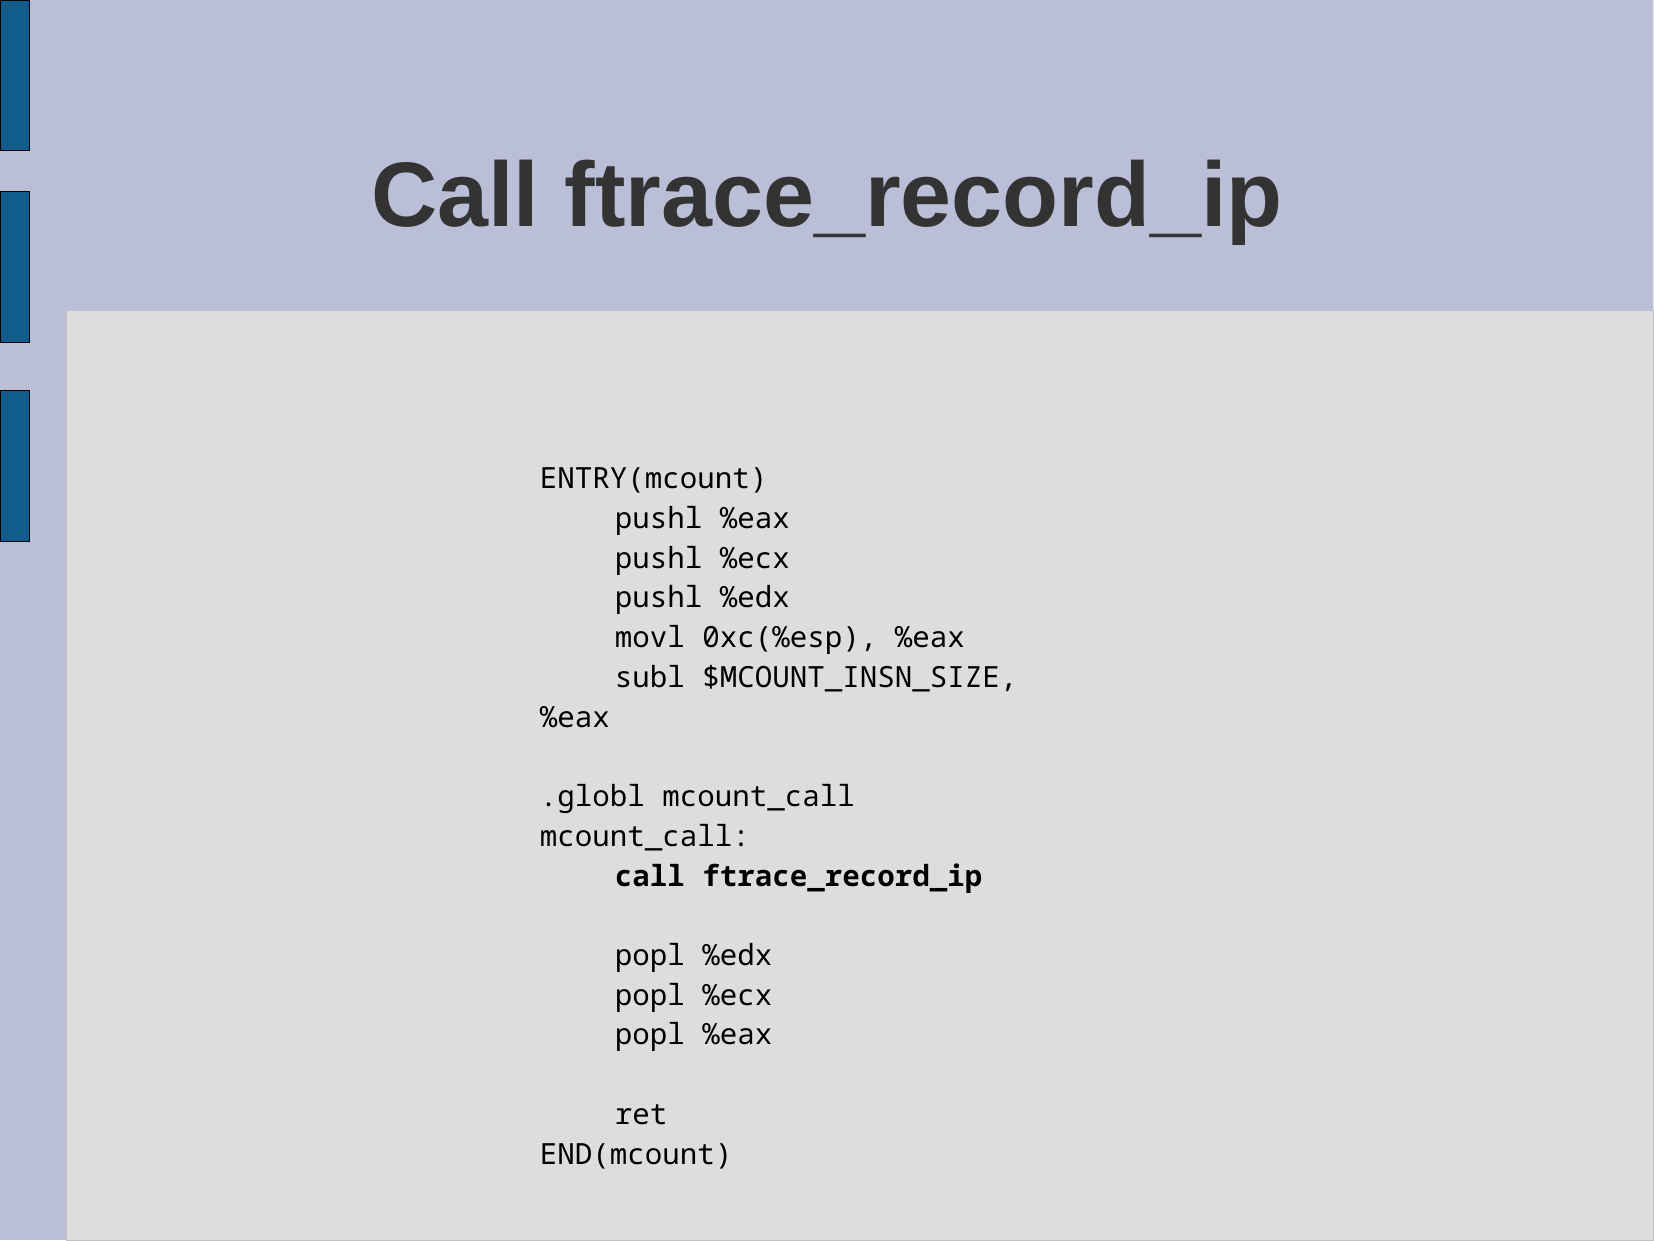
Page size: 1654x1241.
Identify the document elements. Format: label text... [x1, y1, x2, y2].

text_box ENTRY(mcount) pushl %eax pushl %ecx pushl %edx movl 0xc(%esp), %eax subl $MCOUNT_INSN_SIZE, %eax .globl mcount_call mcount_call: call ftrace_record_ip popl %edx popl %ecx popl %eax ret END(mcount) [525, 450, 1120, 1020]
title Call ftrace_record_ip [121, 98, 1534, 291]
